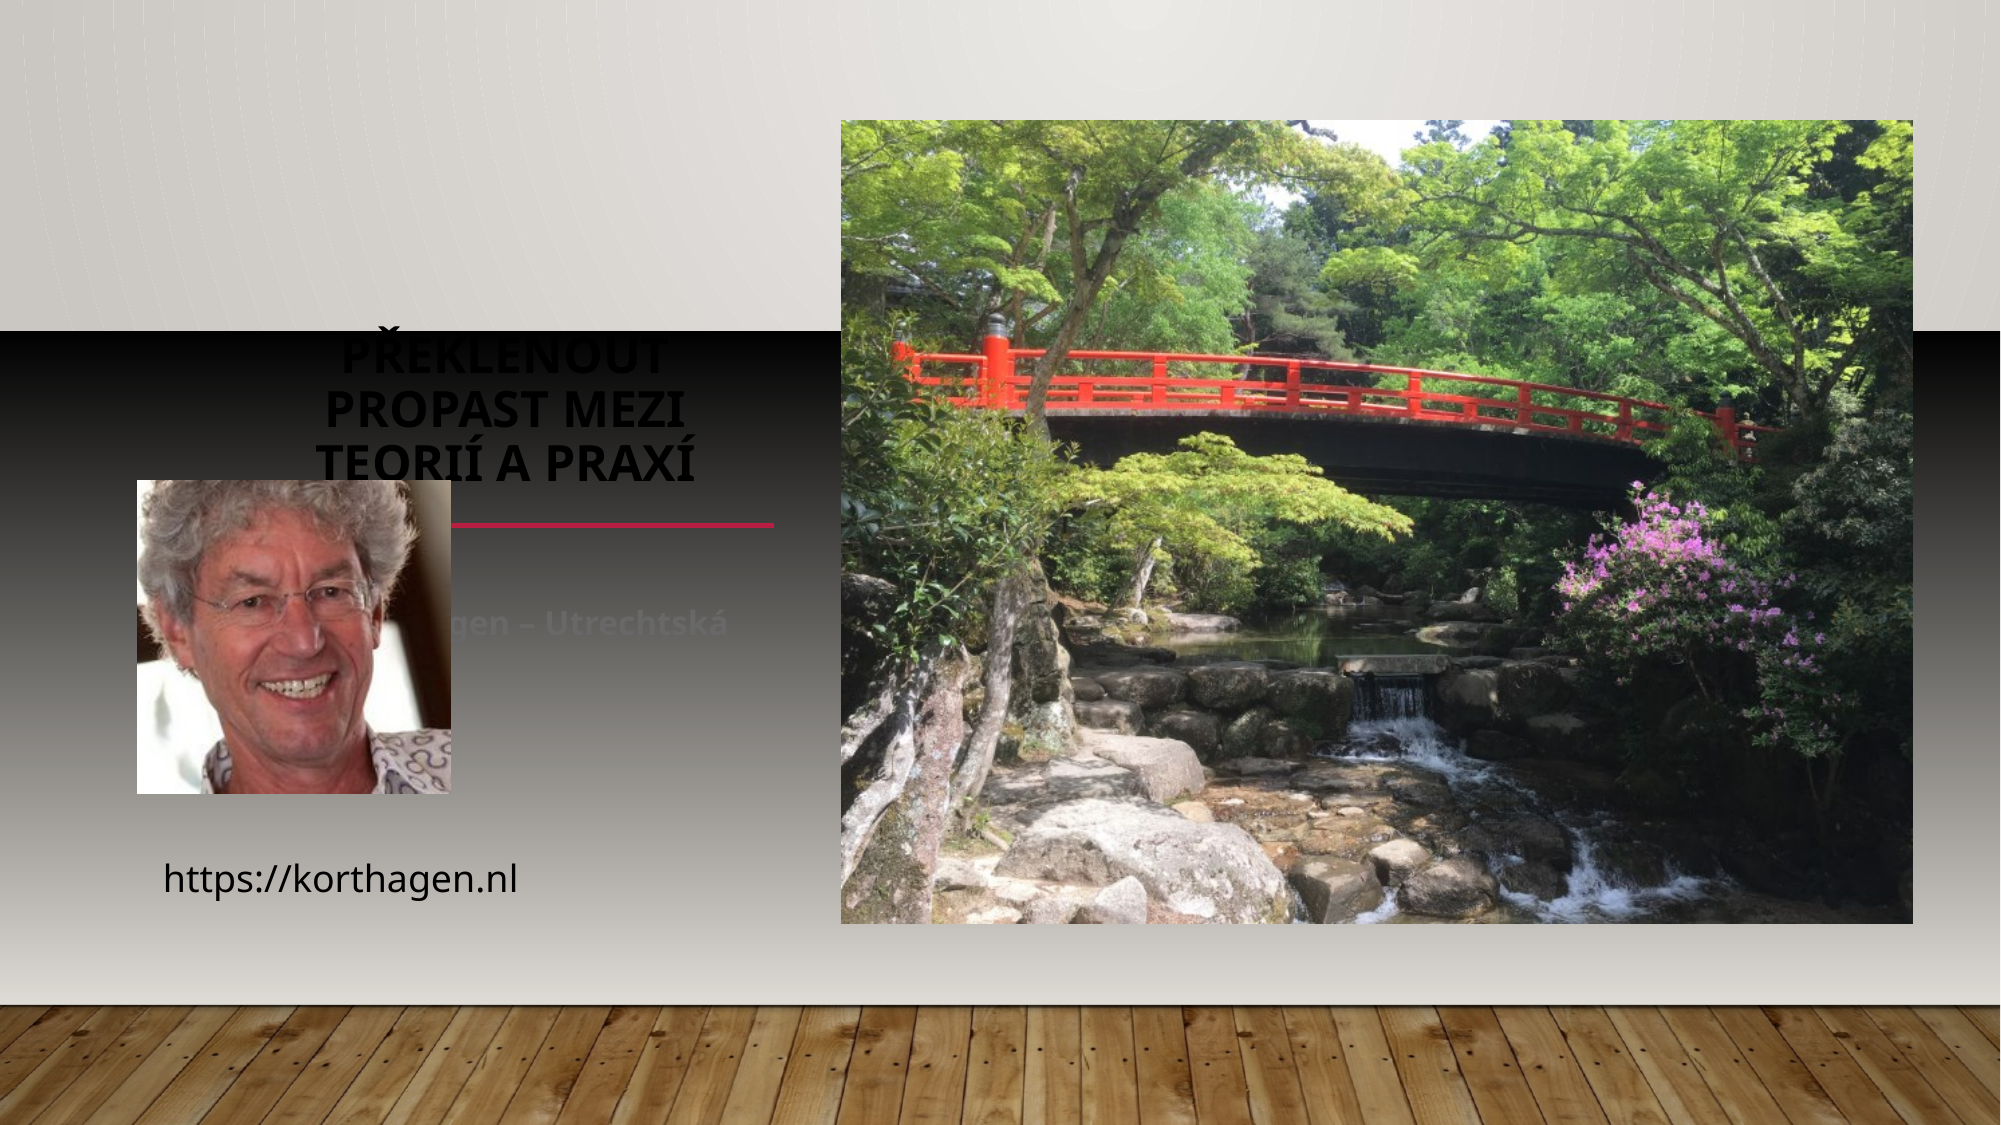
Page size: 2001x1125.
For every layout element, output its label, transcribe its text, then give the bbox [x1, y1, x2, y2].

list Fred Korthagen – Utrechtská uni [236, 525, 775, 847]
picture [137, 480, 451, 794]
text_box https://korthagen.nl [147, 847, 1149, 909]
title Překlenout propast mezi teorií a praxí [236, 131, 774, 500]
picture [841, 121, 1913, 924]
